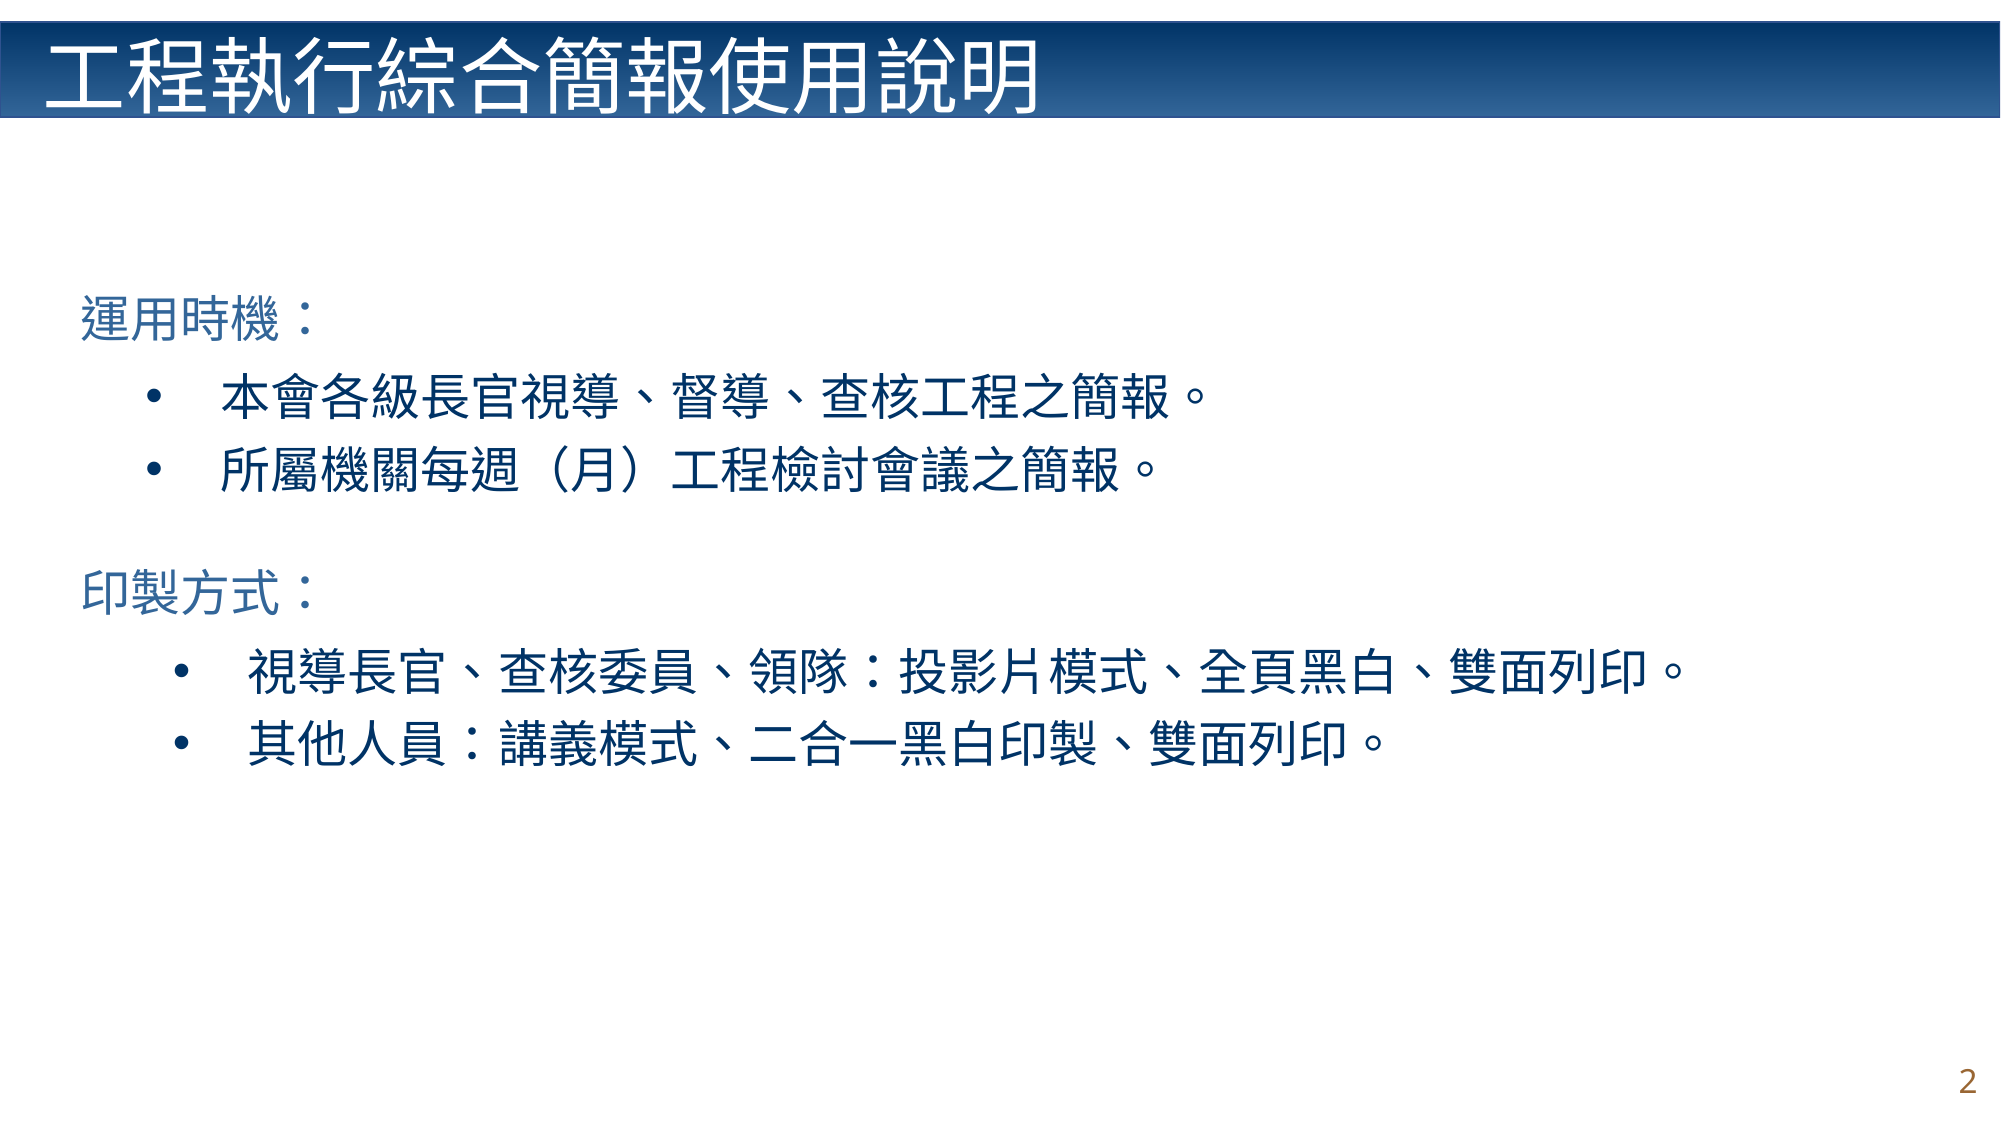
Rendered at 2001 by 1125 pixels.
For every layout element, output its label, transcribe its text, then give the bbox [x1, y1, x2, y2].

text_box 工程執行綜合簡報使用說明 [28, 16, 1130, 133]
text_box 本會各級長官視導、督導、查核工程之簡報。 所屬機關每週（月）工程檢討會議之簡報。 [130, 358, 1236, 506]
text_box 運用時機： [66, 279, 1437, 356]
text_box 視導長官、查核委員、領隊：投影片模式、全頁黑白、雙面列印。 其他人員：講義模式、二合一黑白印製、雙面列印。 [158, 632, 1713, 781]
text_box 印製方式： [66, 553, 1437, 630]
